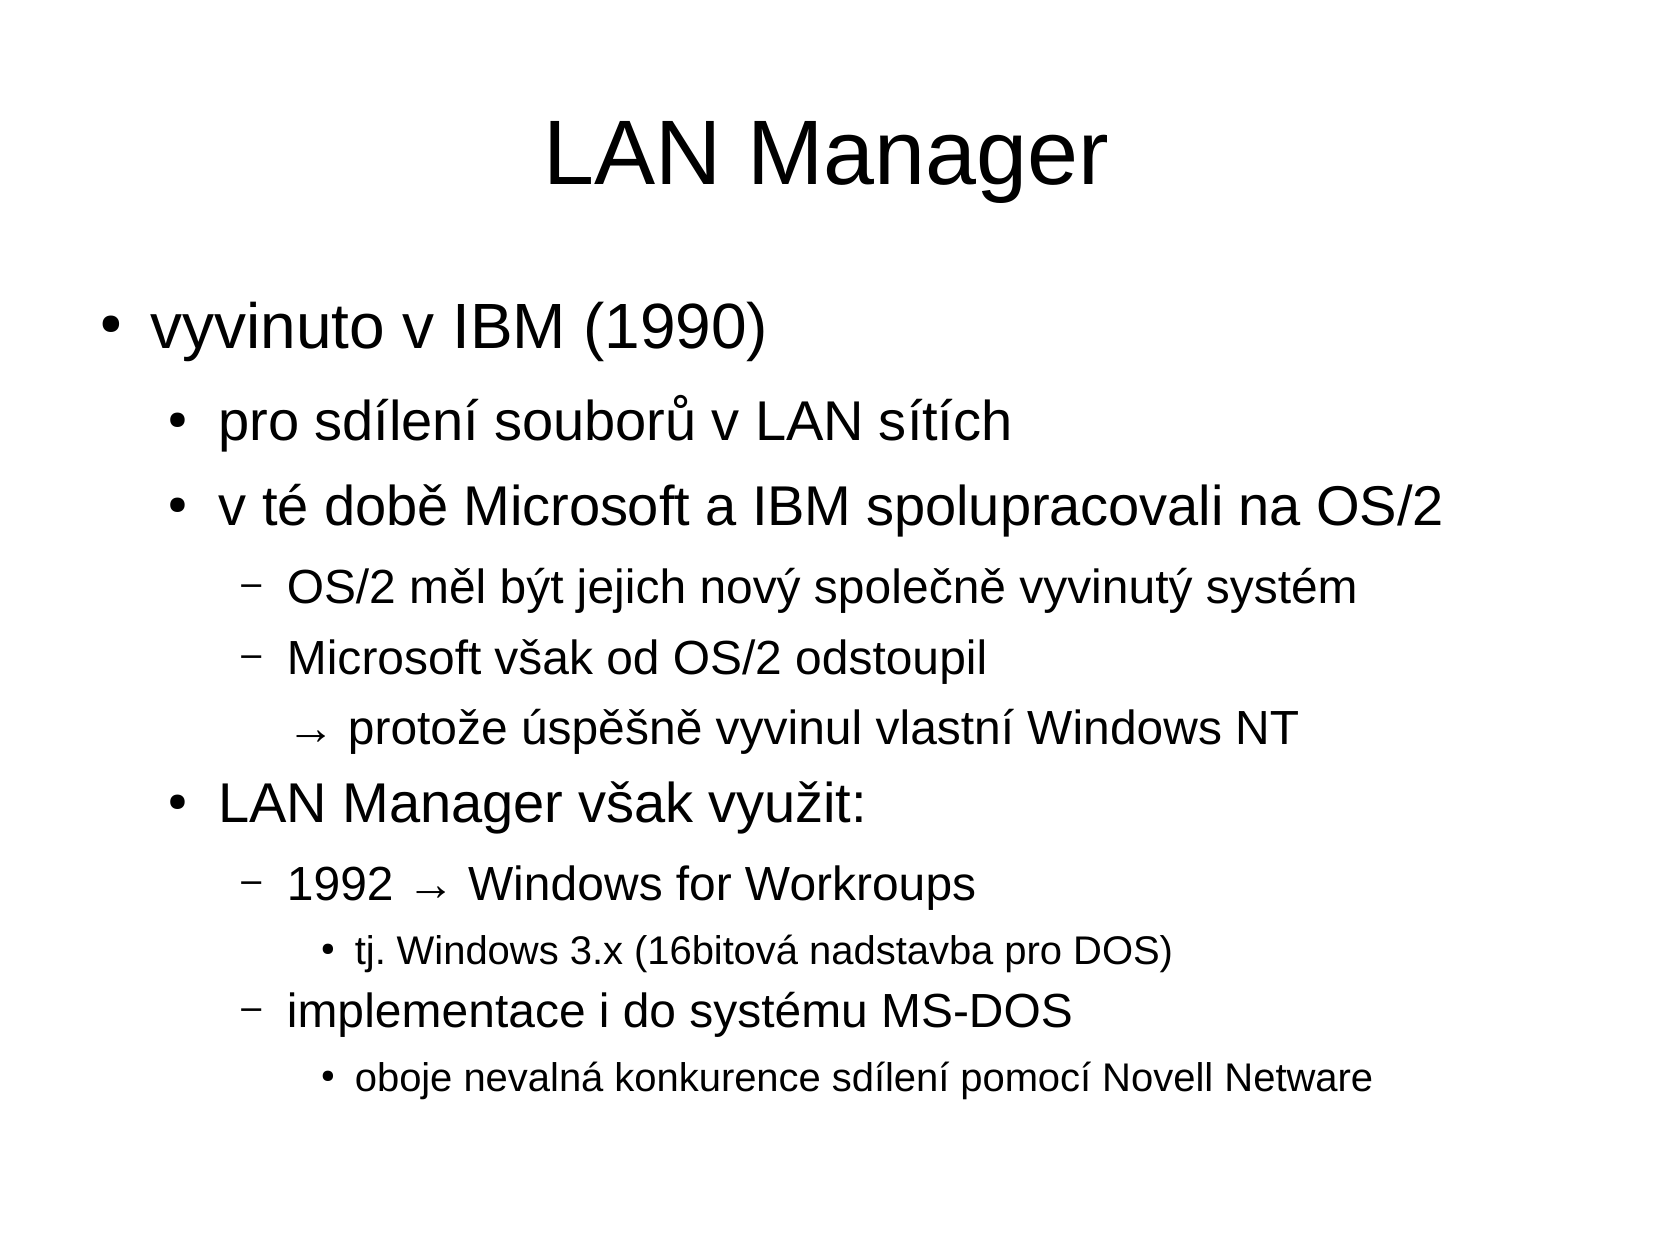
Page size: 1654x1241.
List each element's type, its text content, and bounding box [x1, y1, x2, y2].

title LAN Manager [82, 49, 1571, 257]
list vyvinuto v IBM (1990) pro sdílení souborů v LAN sítích v té době Microsoft a IBM spolupracovali na OS/2 OS/2 měl být jejich nový společně vyvinutý systém Microsoft však od OS/2 odstoupil → protože úspěšně vyvinul vlastní Windows NT LAN Manager však využit: 1992 → Windows for Workroups tj. Windows 3.x (16bitová nadstavba pro DOS) implementace i do systému MS-DOS oboje nevalná konkurence sdílení pomocí Novell Netware [82, 290, 1571, 1109]
